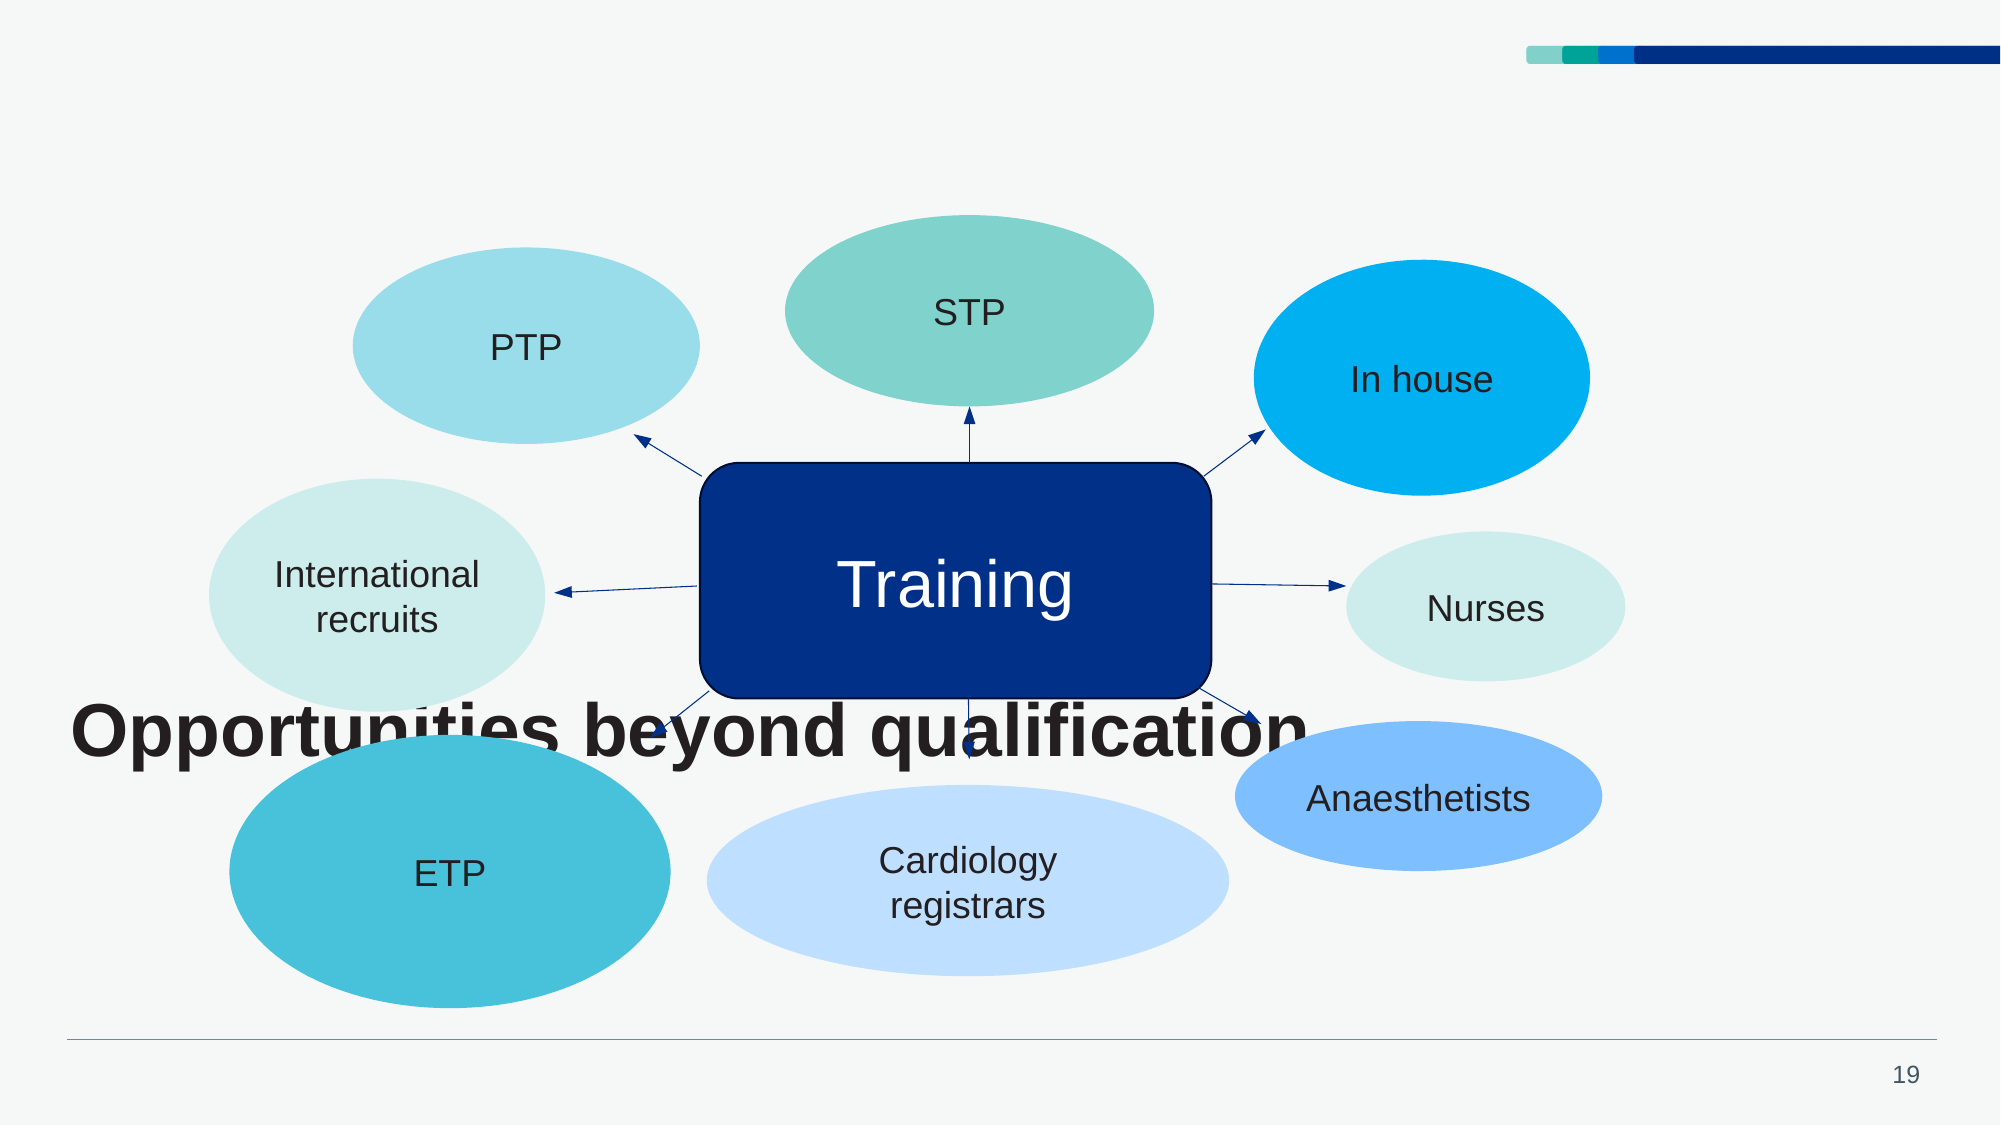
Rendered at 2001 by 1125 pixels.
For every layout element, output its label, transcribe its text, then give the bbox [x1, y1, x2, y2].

text_box Nurses [1346, 531, 1626, 682]
text_box PTP [352, 247, 700, 444]
title Opportunities beyond qualification [70, 57, 1942, 199]
text_box STP [785, 215, 1155, 407]
text_box Training [699, 462, 1212, 699]
text_box International recruits [208, 478, 546, 712]
text_box Anaesthetists [1234, 721, 1603, 872]
text_box In house [1253, 259, 1591, 496]
text_box Cardiology registrars [706, 784, 1230, 977]
text_box ETP [229, 734, 671, 1009]
